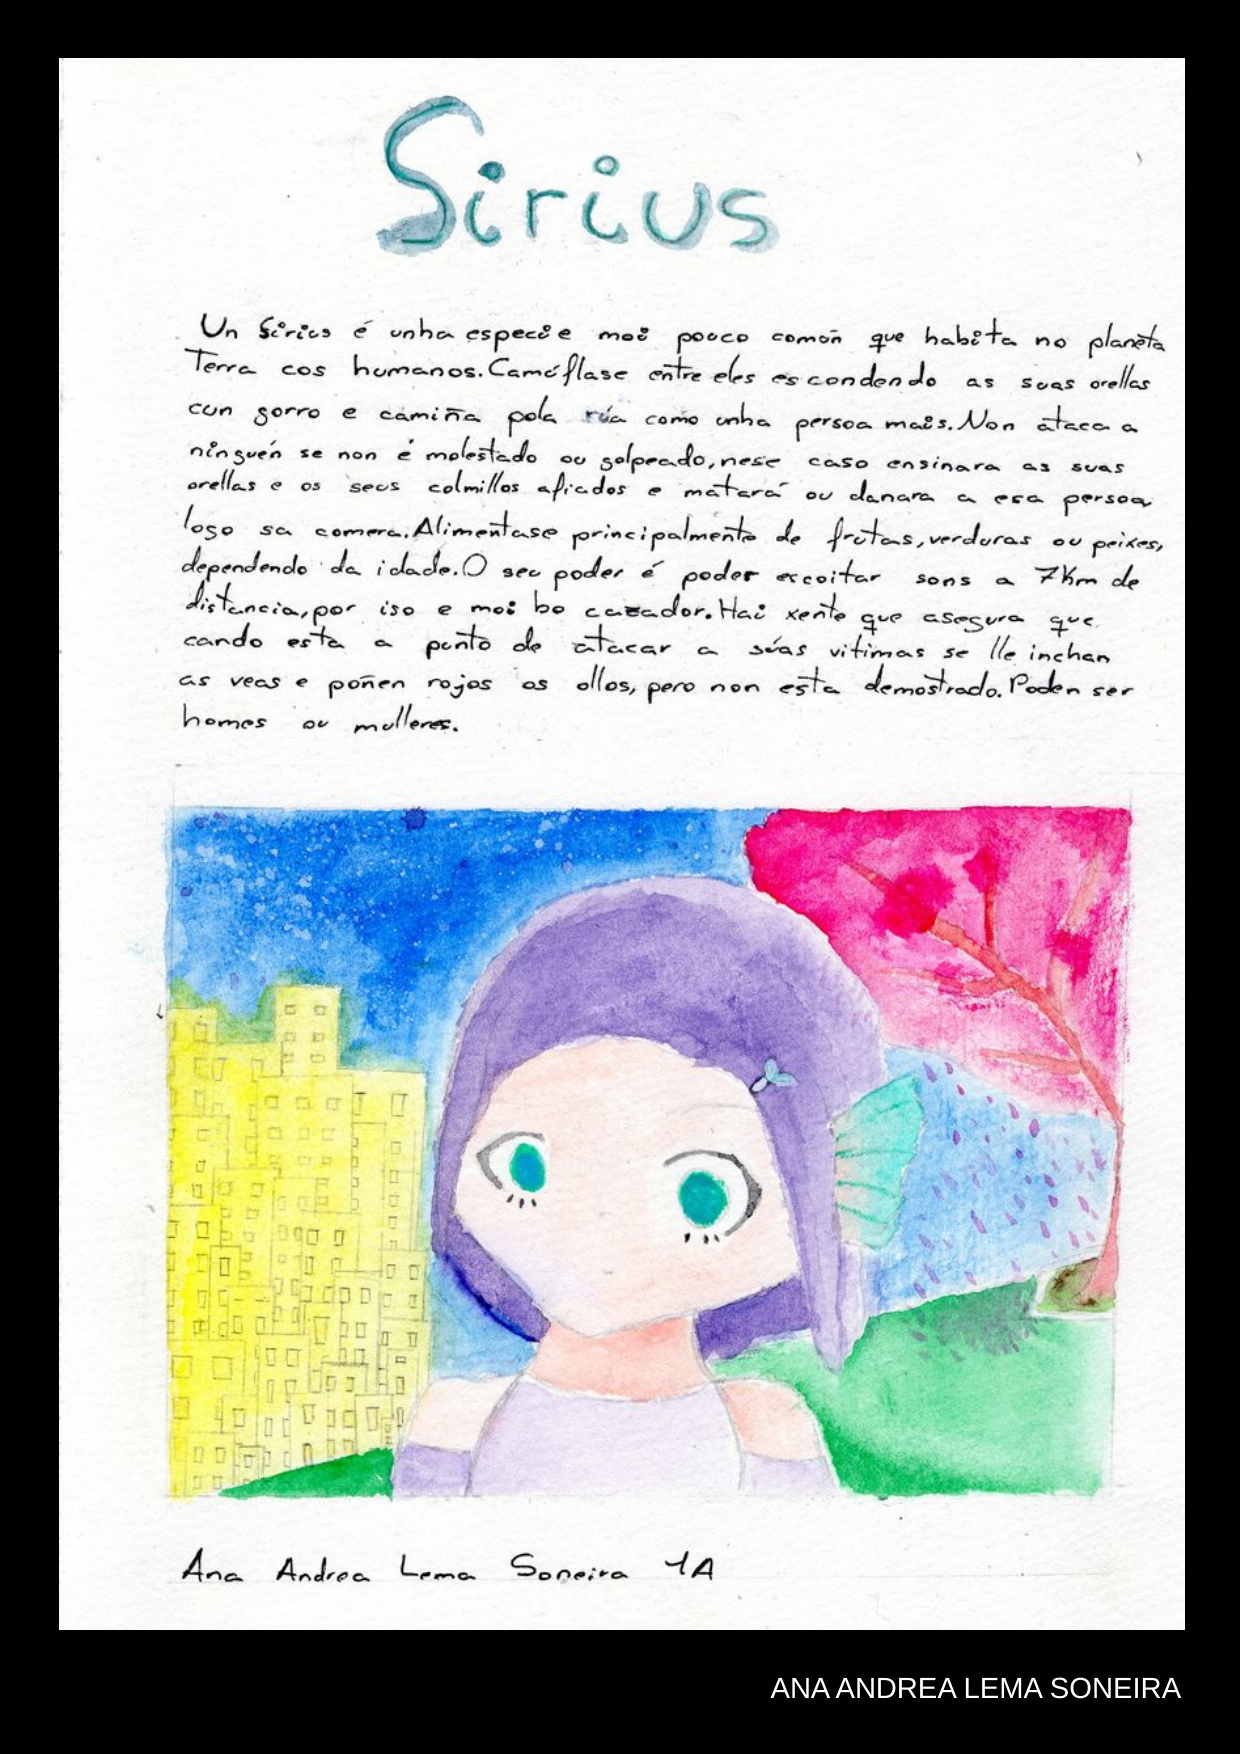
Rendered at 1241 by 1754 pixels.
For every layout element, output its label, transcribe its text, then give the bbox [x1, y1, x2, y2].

picture [59, 58, 1185, 1630]
text_box ANA ANDREA LEMA SONEIRA [755, 1665, 1211, 1725]
